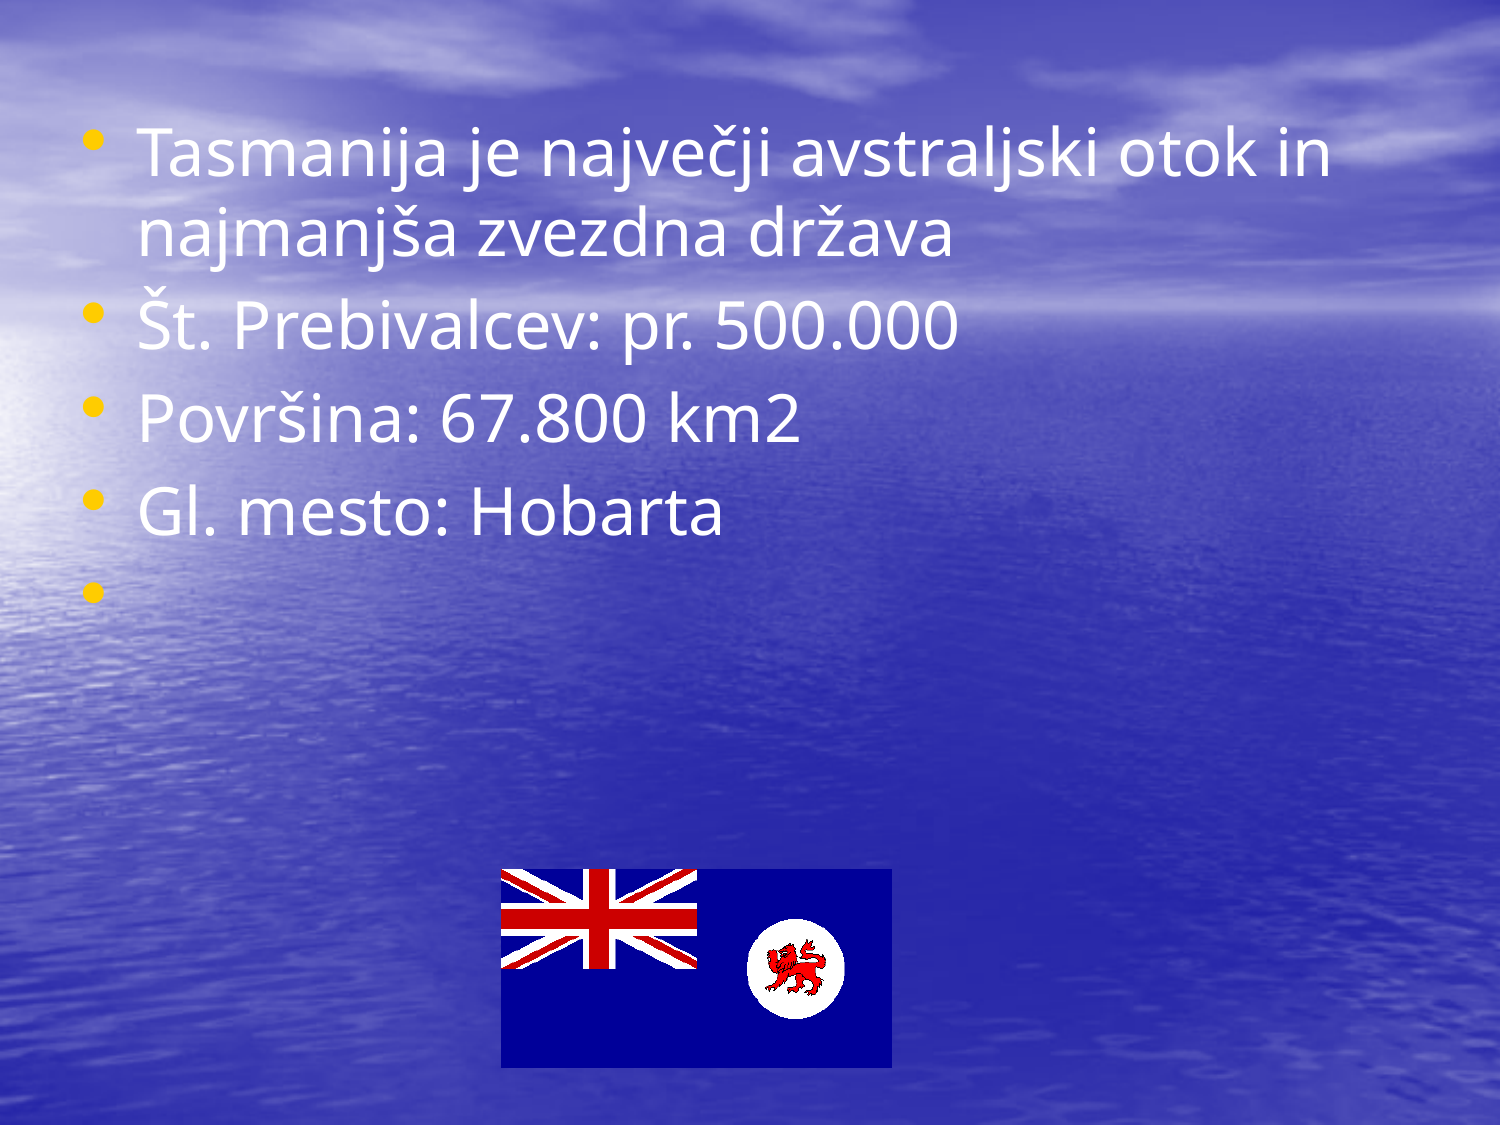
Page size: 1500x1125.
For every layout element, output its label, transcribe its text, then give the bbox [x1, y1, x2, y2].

picture [0, 0, 1500, 1125]
list Tasmanija je največji avstraljski otok in najmanjša zvezdna država Št. Prebivalcev: pr. 500.000 Površina: 67.800 km2 Gl. mesto: Hobarta [64, 101, 1415, 965]
